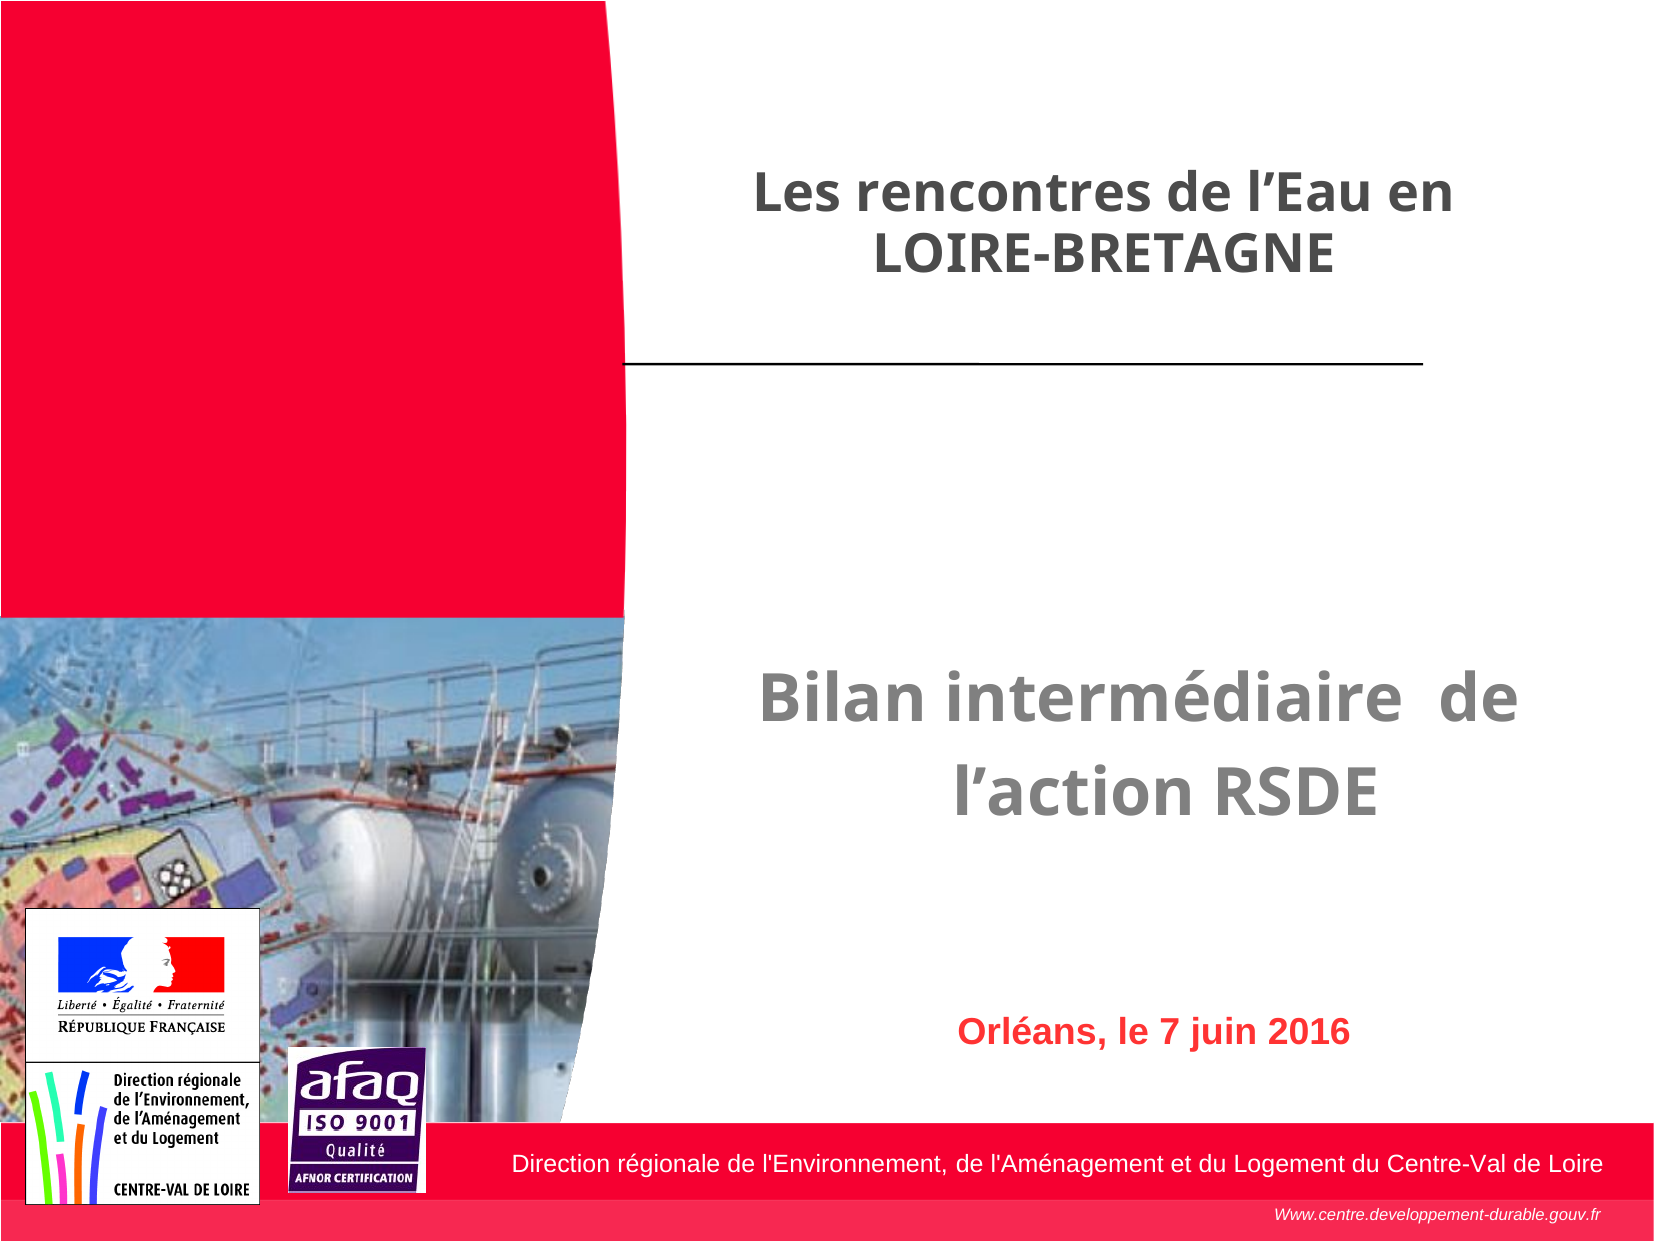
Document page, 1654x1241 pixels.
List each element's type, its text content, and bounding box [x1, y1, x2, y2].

picture [0, 1, 1654, 1241]
text_box Bilan intermédiaire de l’action RSDE [648, 515, 1629, 955]
text_box Orléans, le 7 juin 2016 [942, 1003, 1367, 1061]
text_box Les rencontres de l’Eau en LOIRE-BRETAGNE [661, 35, 1548, 413]
